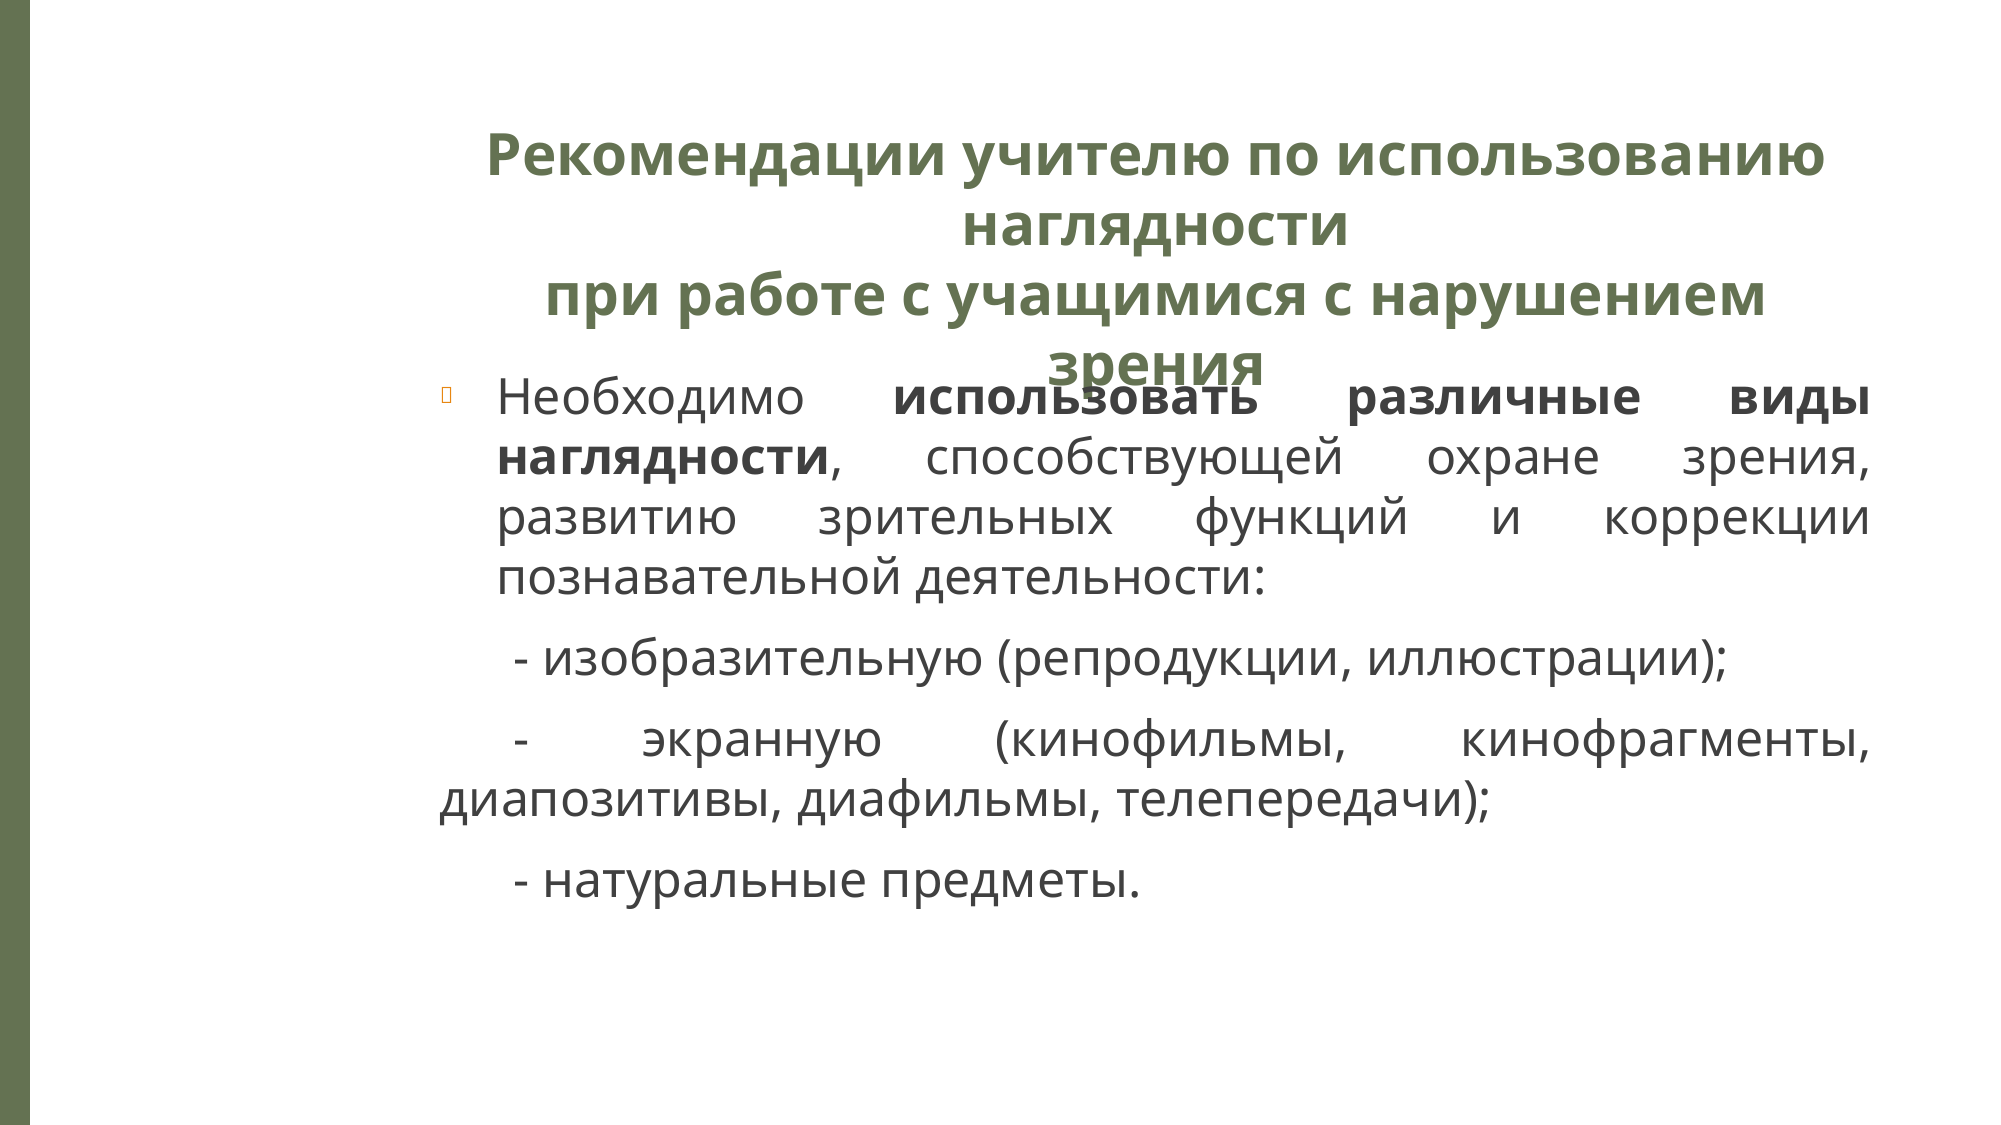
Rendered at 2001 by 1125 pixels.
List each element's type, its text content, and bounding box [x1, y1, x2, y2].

list Необходимо использовать различные виды наглядности, способствующей охране зрения, развитию зрительных функций и коррекции познавательной деятельности: - изобразительную (репродукции, иллюстрации); - экранную (кинофильмы, кинофрагменты, диапозитивы, диафильмы, телепередачи); - натуральные предметы. [424, 350, 1888, 1116]
title Рекомендации учителю по использованию наглядности при работе с учащимися с нарушением зрения [425, 102, 1888, 313]
